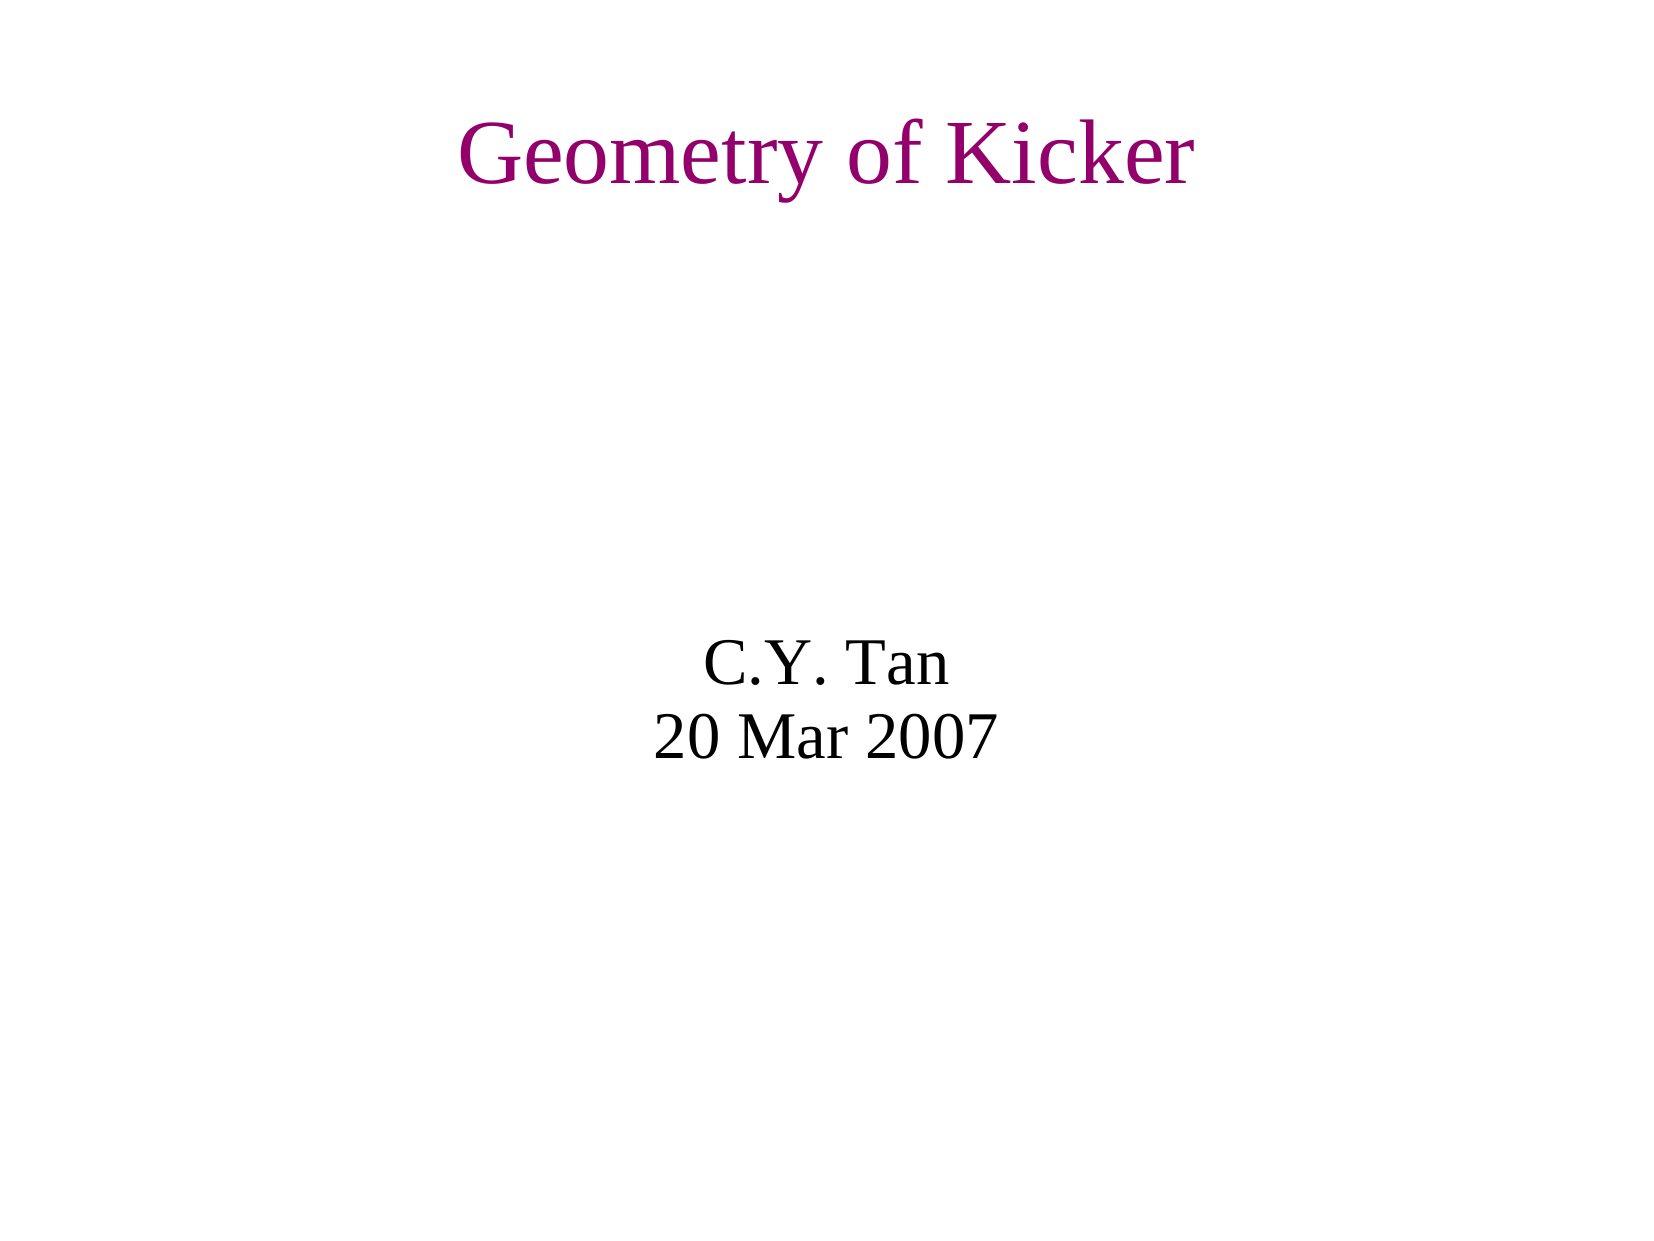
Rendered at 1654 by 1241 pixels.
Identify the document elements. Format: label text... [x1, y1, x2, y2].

title Geometry of Kicker [82, 49, 1571, 257]
subtitle C.Y. Tan 20 Mar 2007 [82, 297, 1571, 1102]
